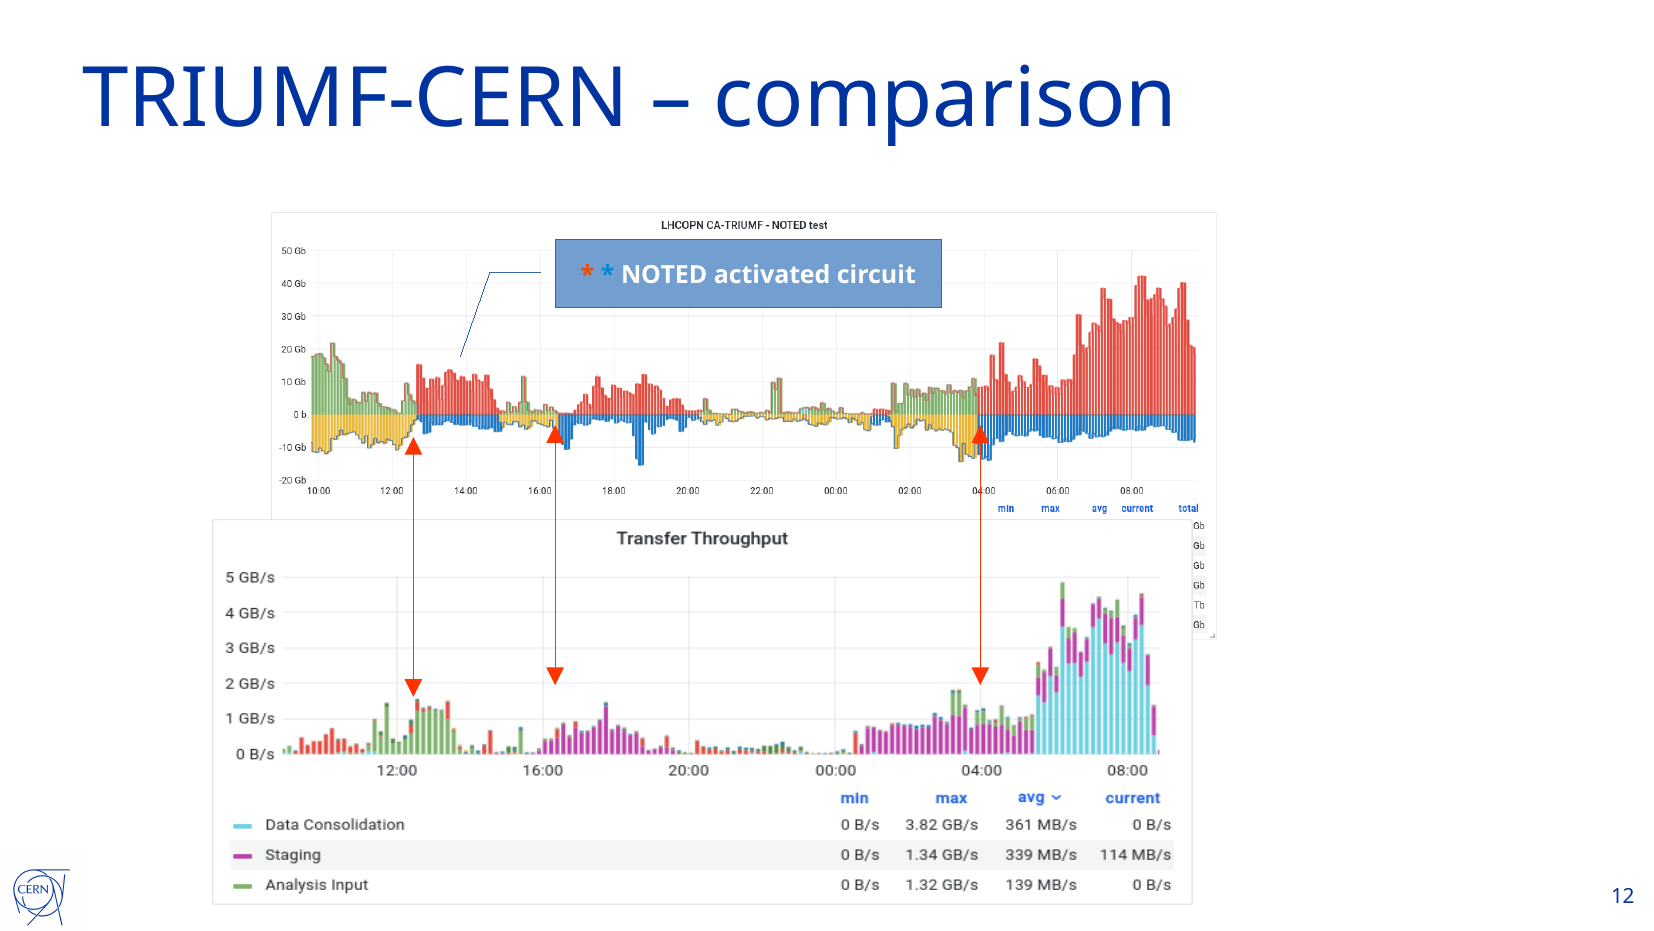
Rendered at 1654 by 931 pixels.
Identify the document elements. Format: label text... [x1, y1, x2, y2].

picture [212, 212, 1217, 905]
title TRIUMF-CERN – comparison [82, 37, 1571, 193]
picture [0, 850, 127, 931]
text_box * * NOTED activated circuit [555, 240, 942, 307]
